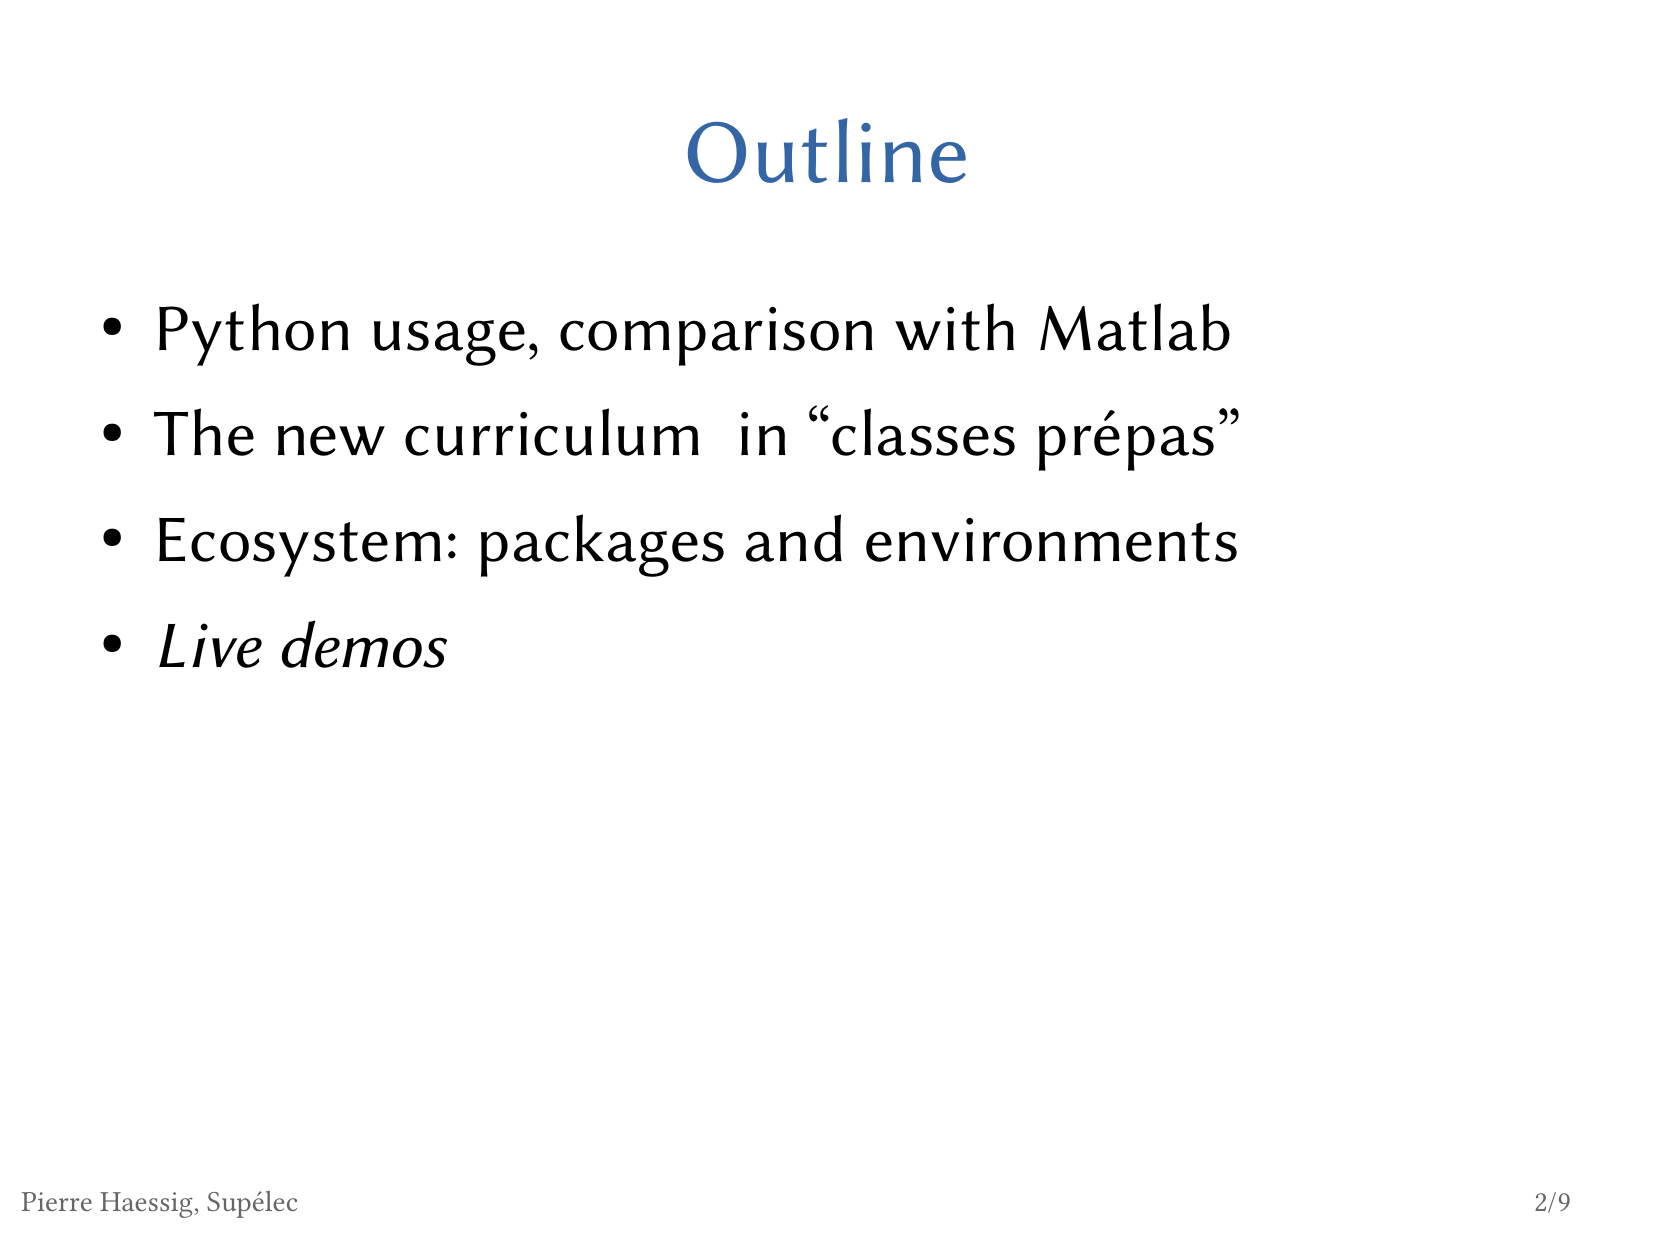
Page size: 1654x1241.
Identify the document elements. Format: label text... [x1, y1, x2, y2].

list Python usage, comparison with Matlab The new curriculum in “classes prépas” Ecosystem: packages and environments Live demos [82, 290, 1571, 1010]
title Outline [82, 49, 1571, 257]
